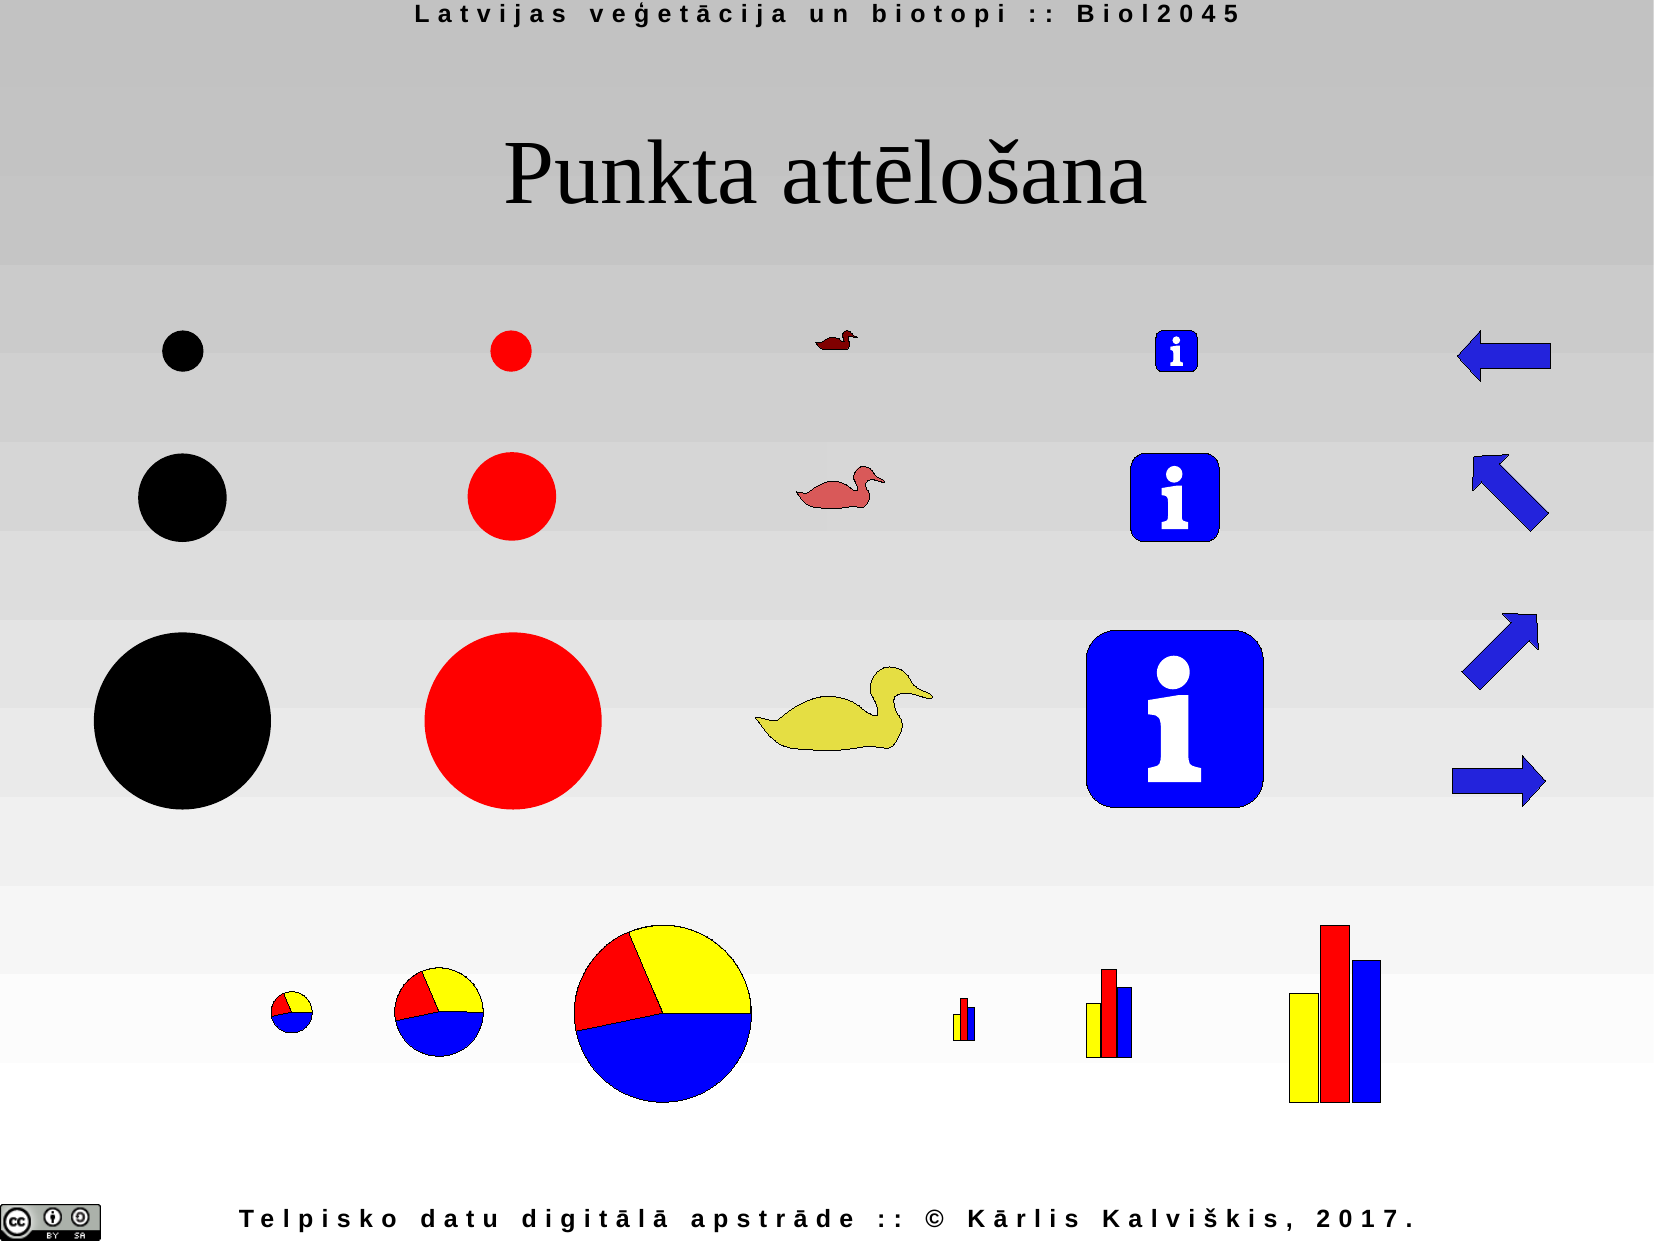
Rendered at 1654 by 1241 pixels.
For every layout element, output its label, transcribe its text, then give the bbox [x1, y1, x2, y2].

text_box [574, 925, 752, 1103]
text_box [162, 330, 204, 372]
text_box [755, 666, 933, 751]
text_box [1155, 330, 1198, 372]
text_box [1472, 454, 1549, 532]
picture [0, 0, 1654, 1241]
text_box [796, 466, 885, 509]
text_box [490, 330, 532, 372]
text_box [1320, 925, 1350, 1103]
text_box [815, 330, 858, 350]
text_box [1457, 330, 1551, 382]
title Punkta attēlošana [29, 49, 1625, 296]
text_box [1130, 453, 1220, 542]
text_box [467, 452, 557, 541]
text_box [1352, 960, 1381, 1103]
text_box [1452, 755, 1546, 807]
text_box [953, 998, 975, 1041]
text_box [1461, 613, 1539, 690]
text_box [1289, 993, 1319, 1103]
text_box [138, 453, 227, 543]
text_box [424, 632, 602, 810]
text_box [1086, 969, 1132, 1058]
text_box [394, 967, 484, 1057]
text_box [1086, 630, 1264, 808]
text_box [271, 991, 313, 1033]
text_box [93, 632, 272, 810]
